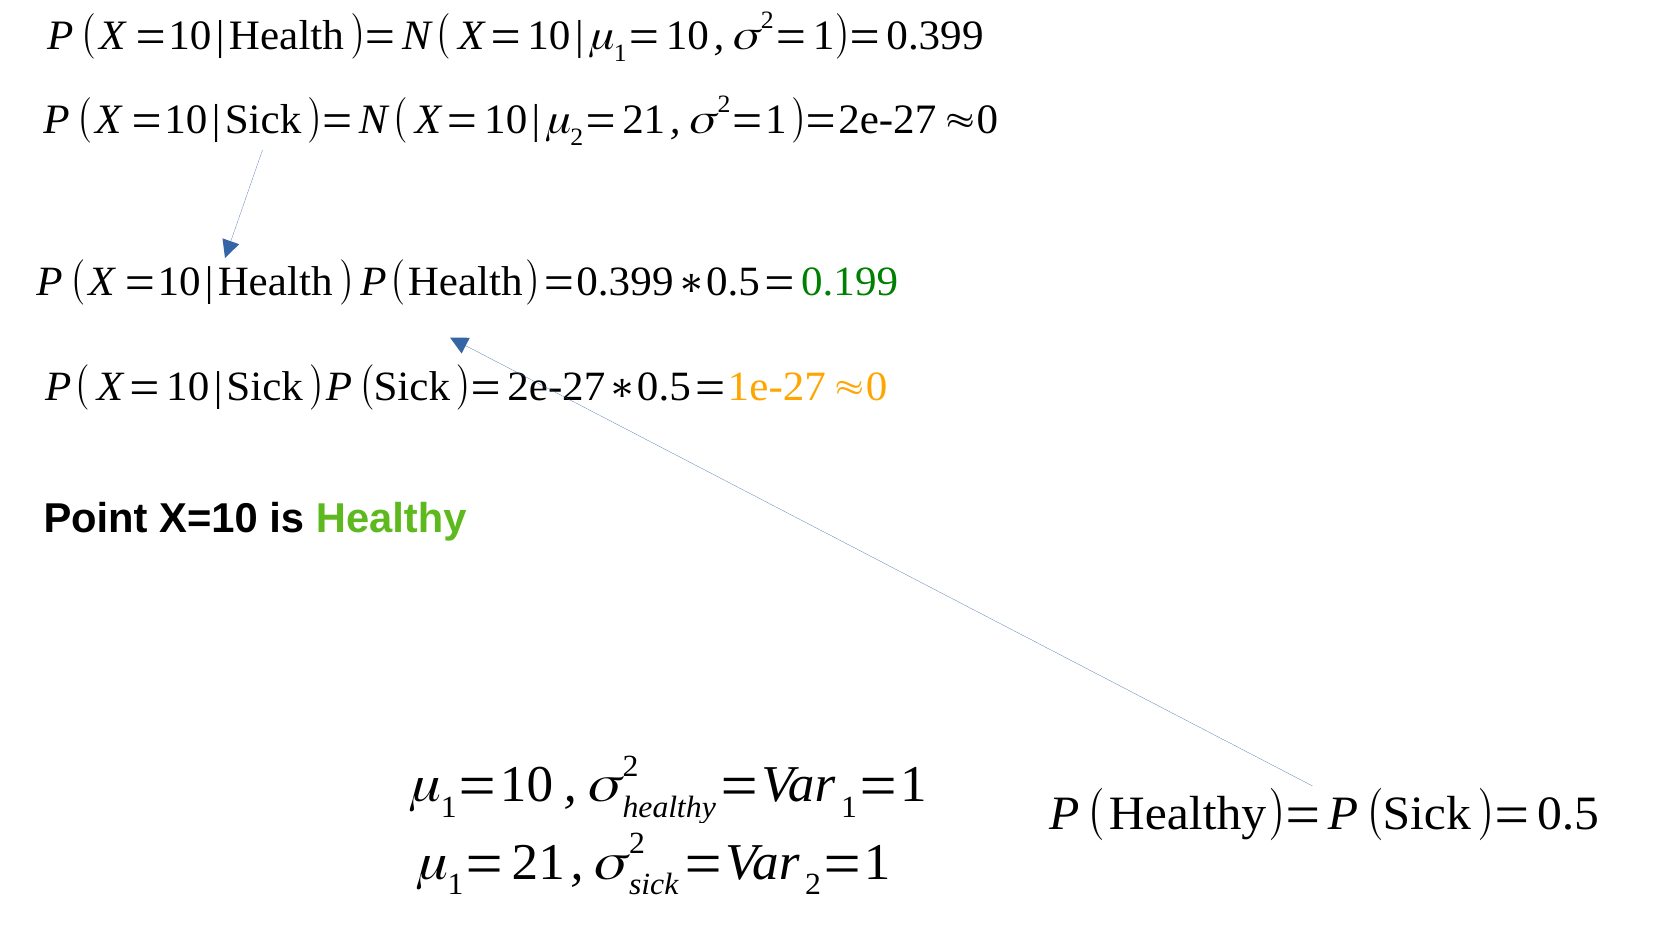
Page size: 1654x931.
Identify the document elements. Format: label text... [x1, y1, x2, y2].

chart [382, 750, 955, 823]
chart [25, 7, 1004, 67]
chart [1024, 785, 1625, 845]
chart [388, 827, 918, 901]
chart [14, 258, 919, 412]
chart [21, 91, 1022, 151]
text_box Point X=10 is Healthy [28, 487, 517, 549]
